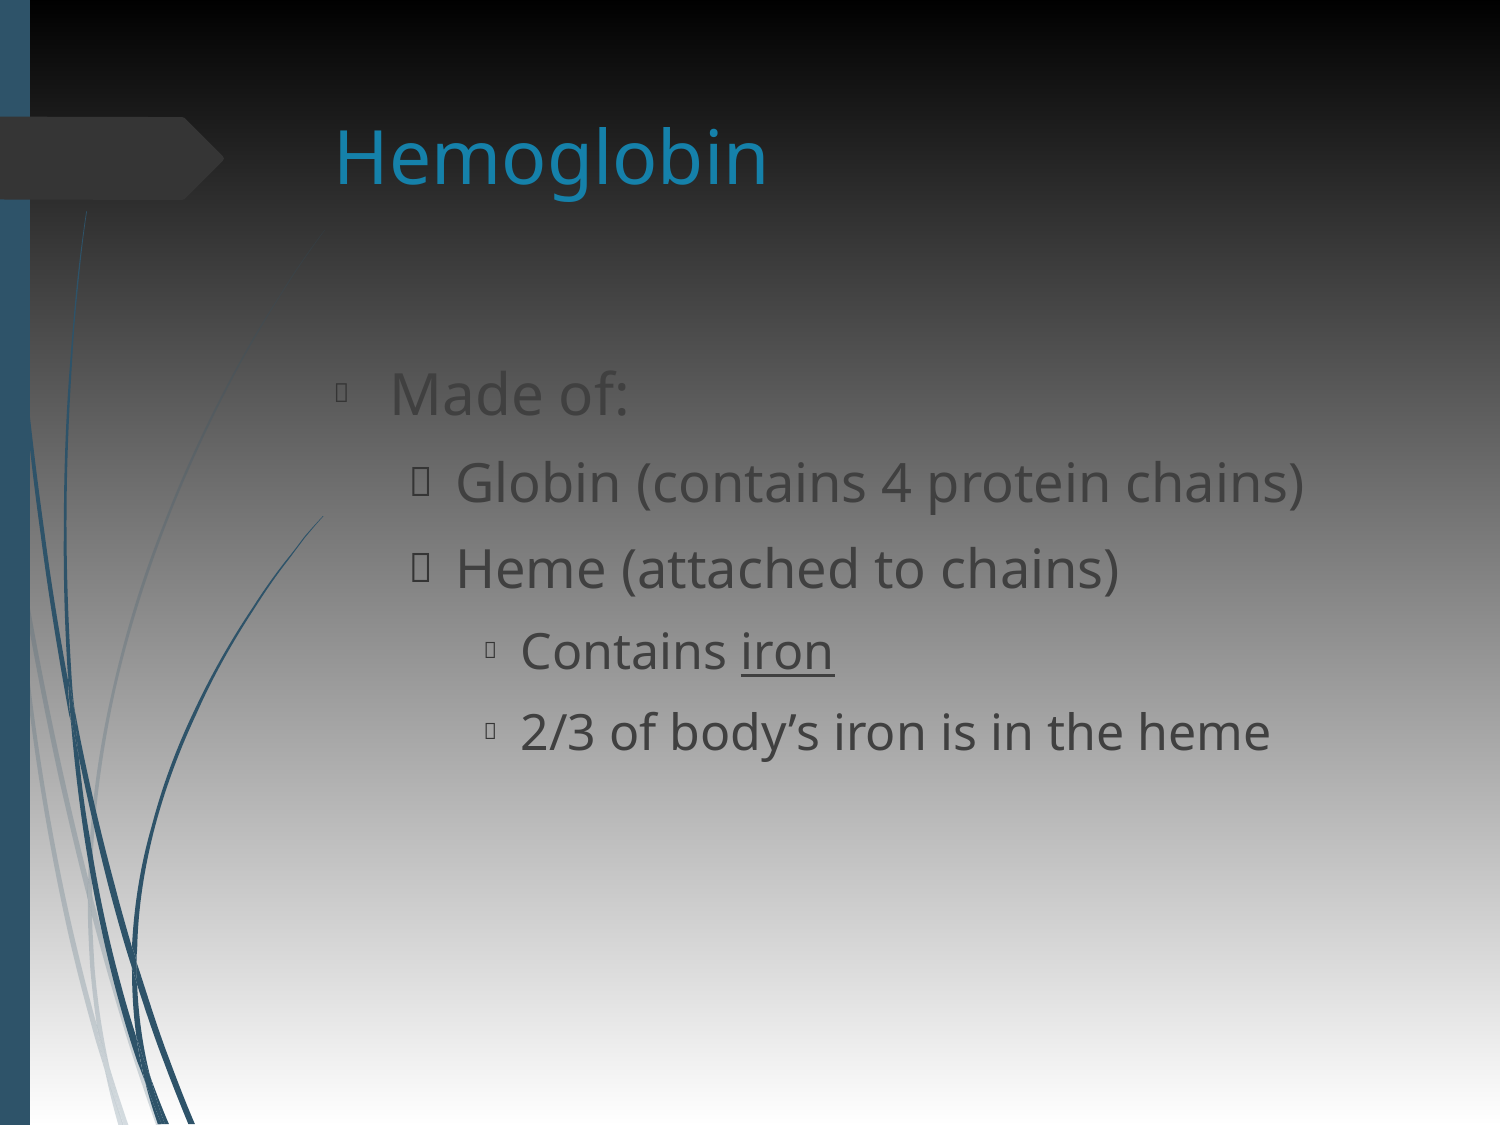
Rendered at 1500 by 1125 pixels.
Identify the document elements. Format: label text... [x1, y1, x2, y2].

title Hemoglobin [319, 102, 1400, 313]
list Made of: Globin (contains 4 protein chains) Heme (attached to chains) Contains iron 2/3 of body’s iron is in the heme [318, 350, 1400, 970]
